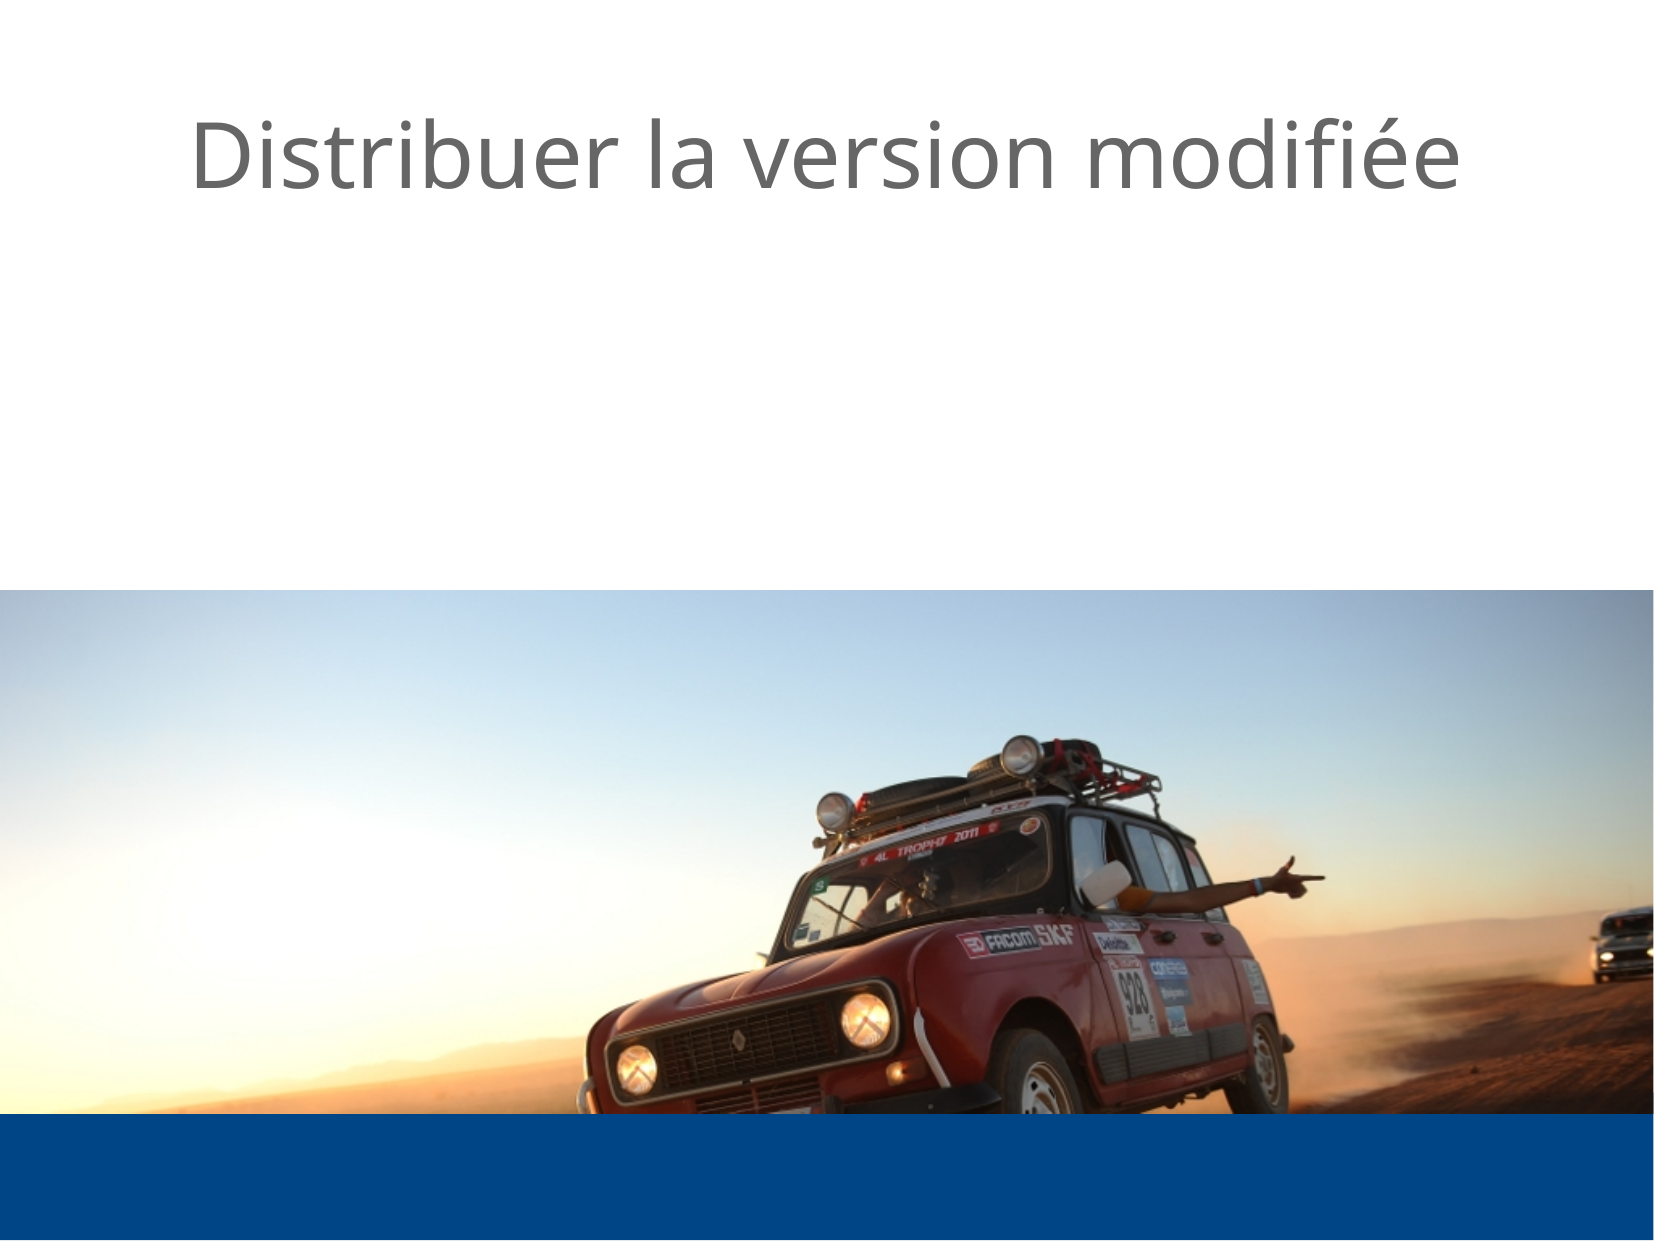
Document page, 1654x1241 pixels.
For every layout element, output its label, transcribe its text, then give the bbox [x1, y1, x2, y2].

title Distribuer la version modifiée [82, 56, 1571, 250]
picture [0, 590, 1654, 1114]
